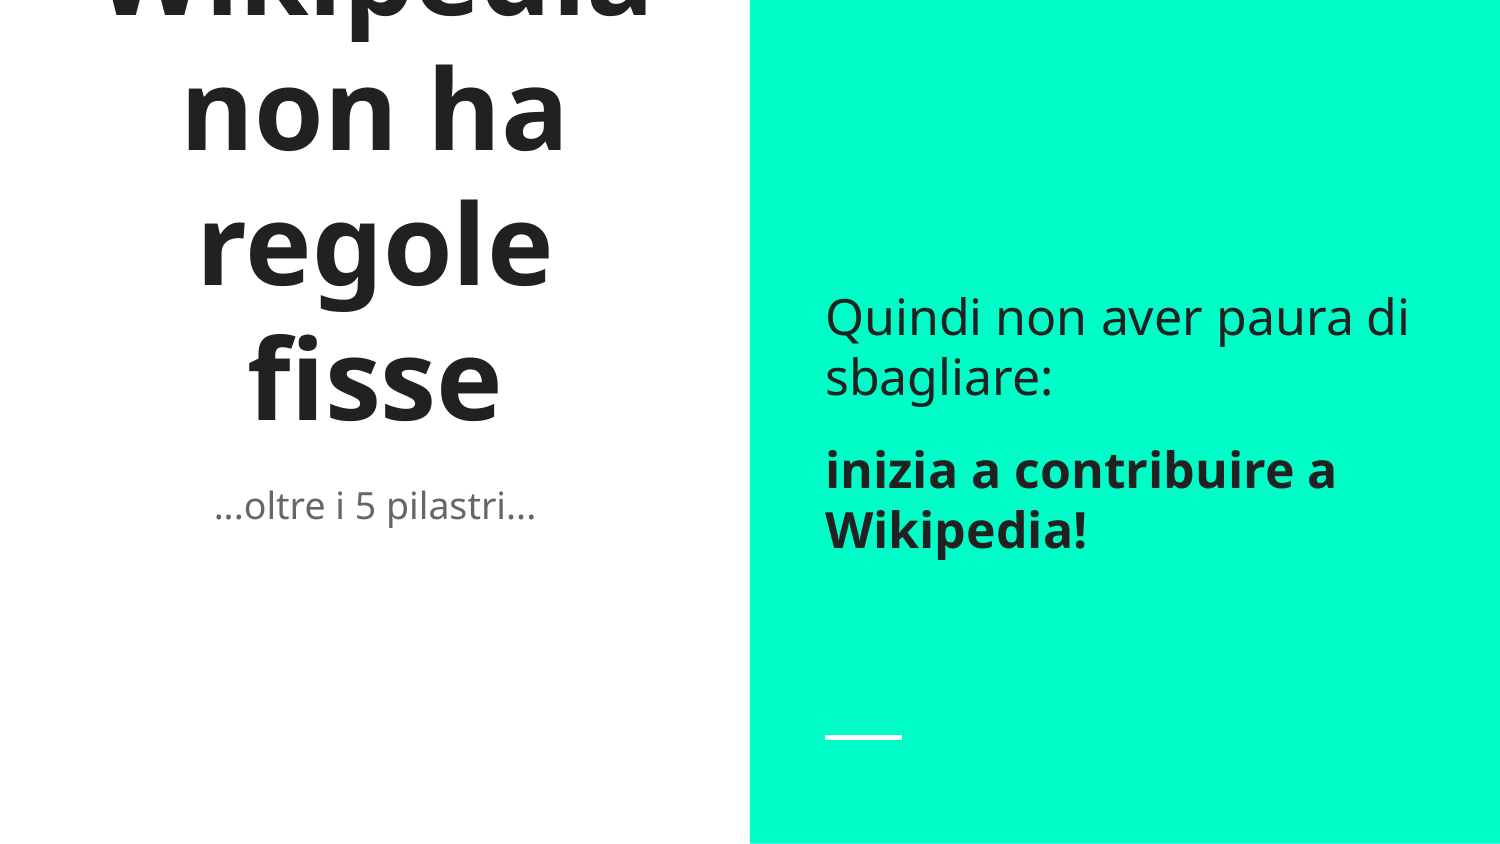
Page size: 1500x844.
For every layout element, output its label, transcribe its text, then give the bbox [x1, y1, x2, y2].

subtitle ...oltre i 5 pilastri... [43, 466, 708, 688]
list Quindi non aver paura di sbagliare: inizia a contribuire a Wikipedia! [810, 118, 1440, 725]
title Wikipedia non ha regole fisse [43, 177, 708, 458]
